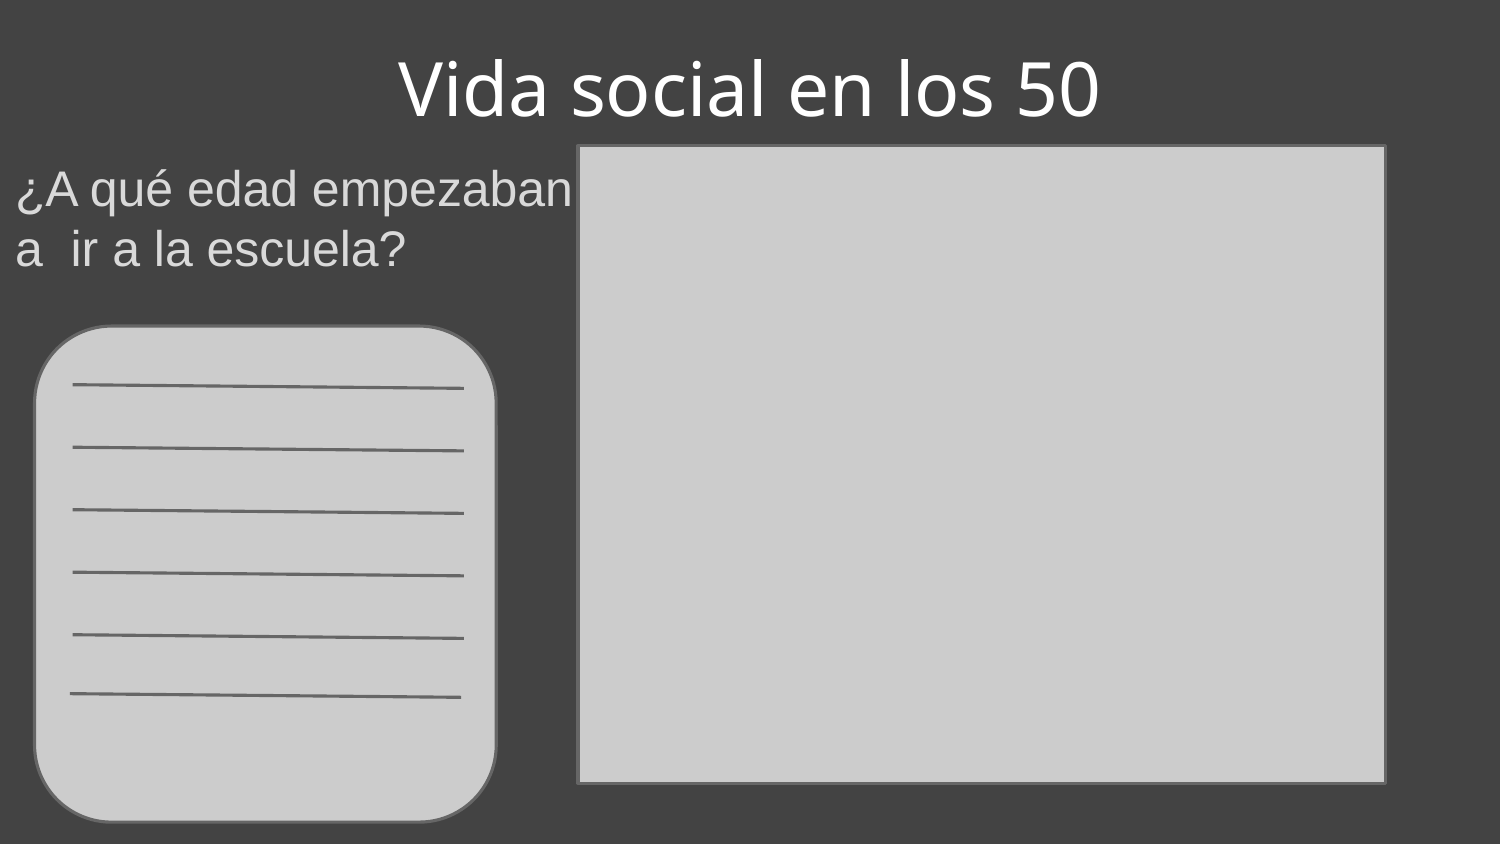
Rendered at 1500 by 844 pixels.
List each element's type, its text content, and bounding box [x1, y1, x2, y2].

text_box [34, 326, 497, 823]
text_box [577, 145, 1386, 784]
text_box Vida social en los 50 [58, 26, 1442, 130]
text_box ¿A qué edad empezaban a ir a la escuela? [0, 114, 615, 318]
